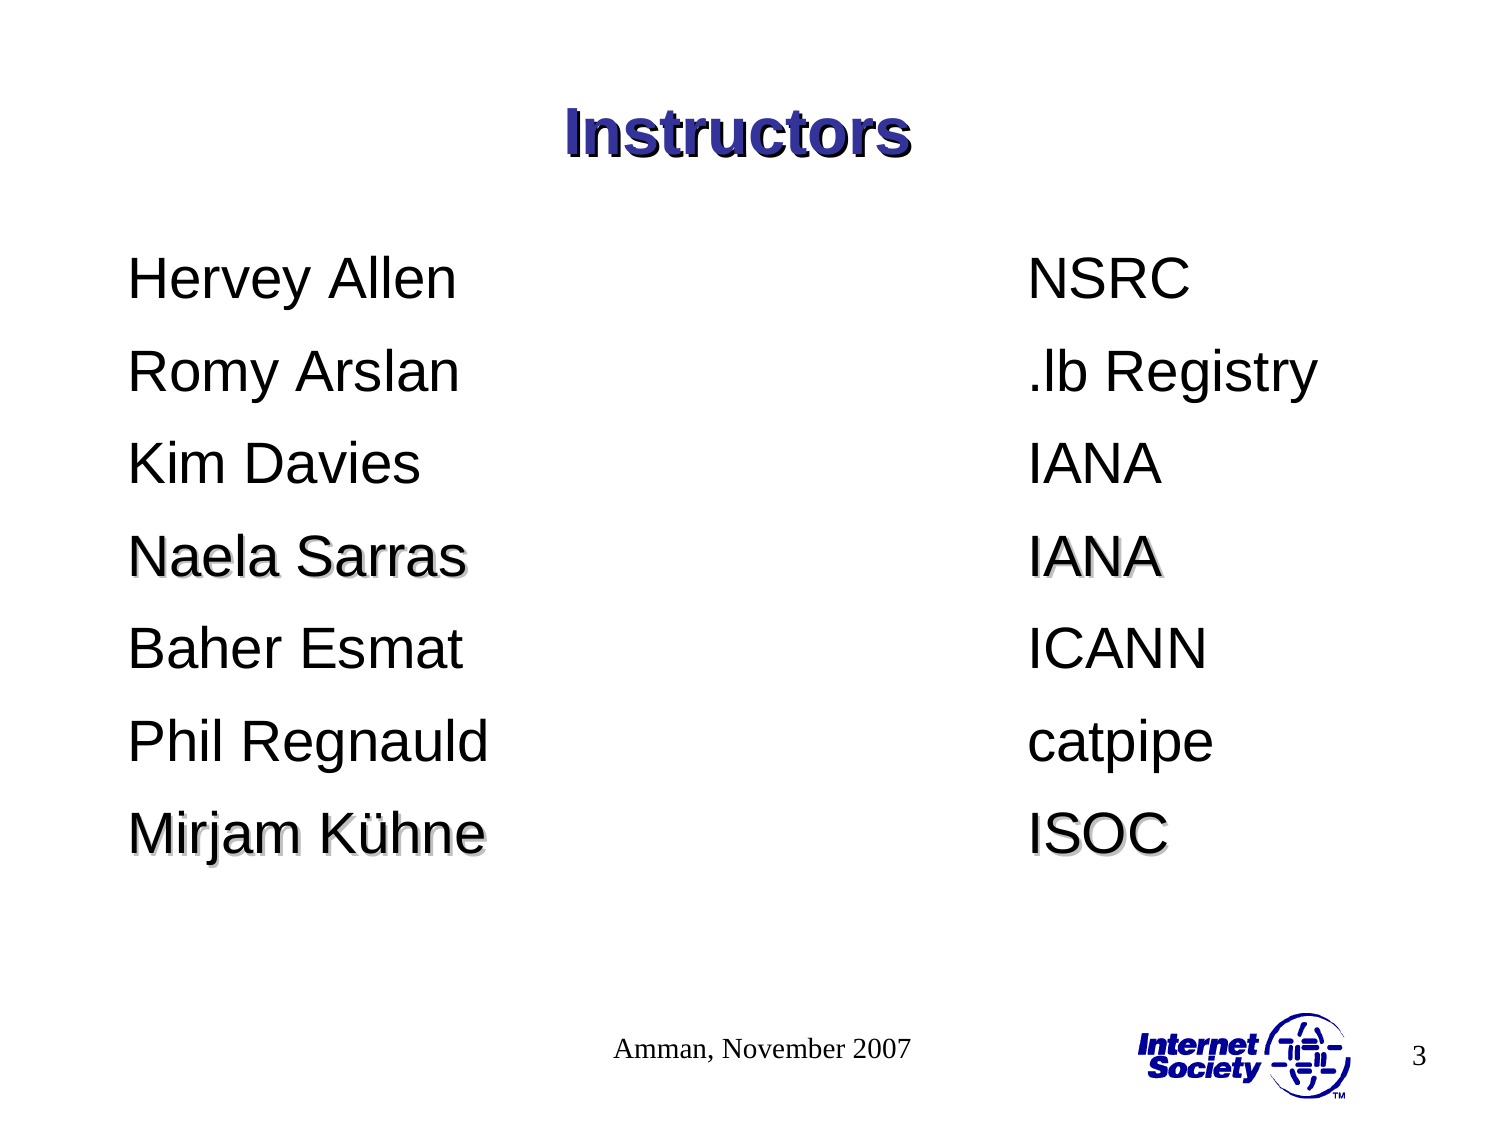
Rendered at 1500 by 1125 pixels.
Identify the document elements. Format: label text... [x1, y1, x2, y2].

picture [1137, 1012, 1351, 1099]
title Instructors [99, 37, 1375, 225]
list Hervey Allen NSRC Romy Arslan .lb Registry Kim Davies IANA Naela Sarras IANA Baher Esmat ICANN Phil Regnauld catpipe Mirjam Kühne ISOC [112, 224, 1425, 963]
